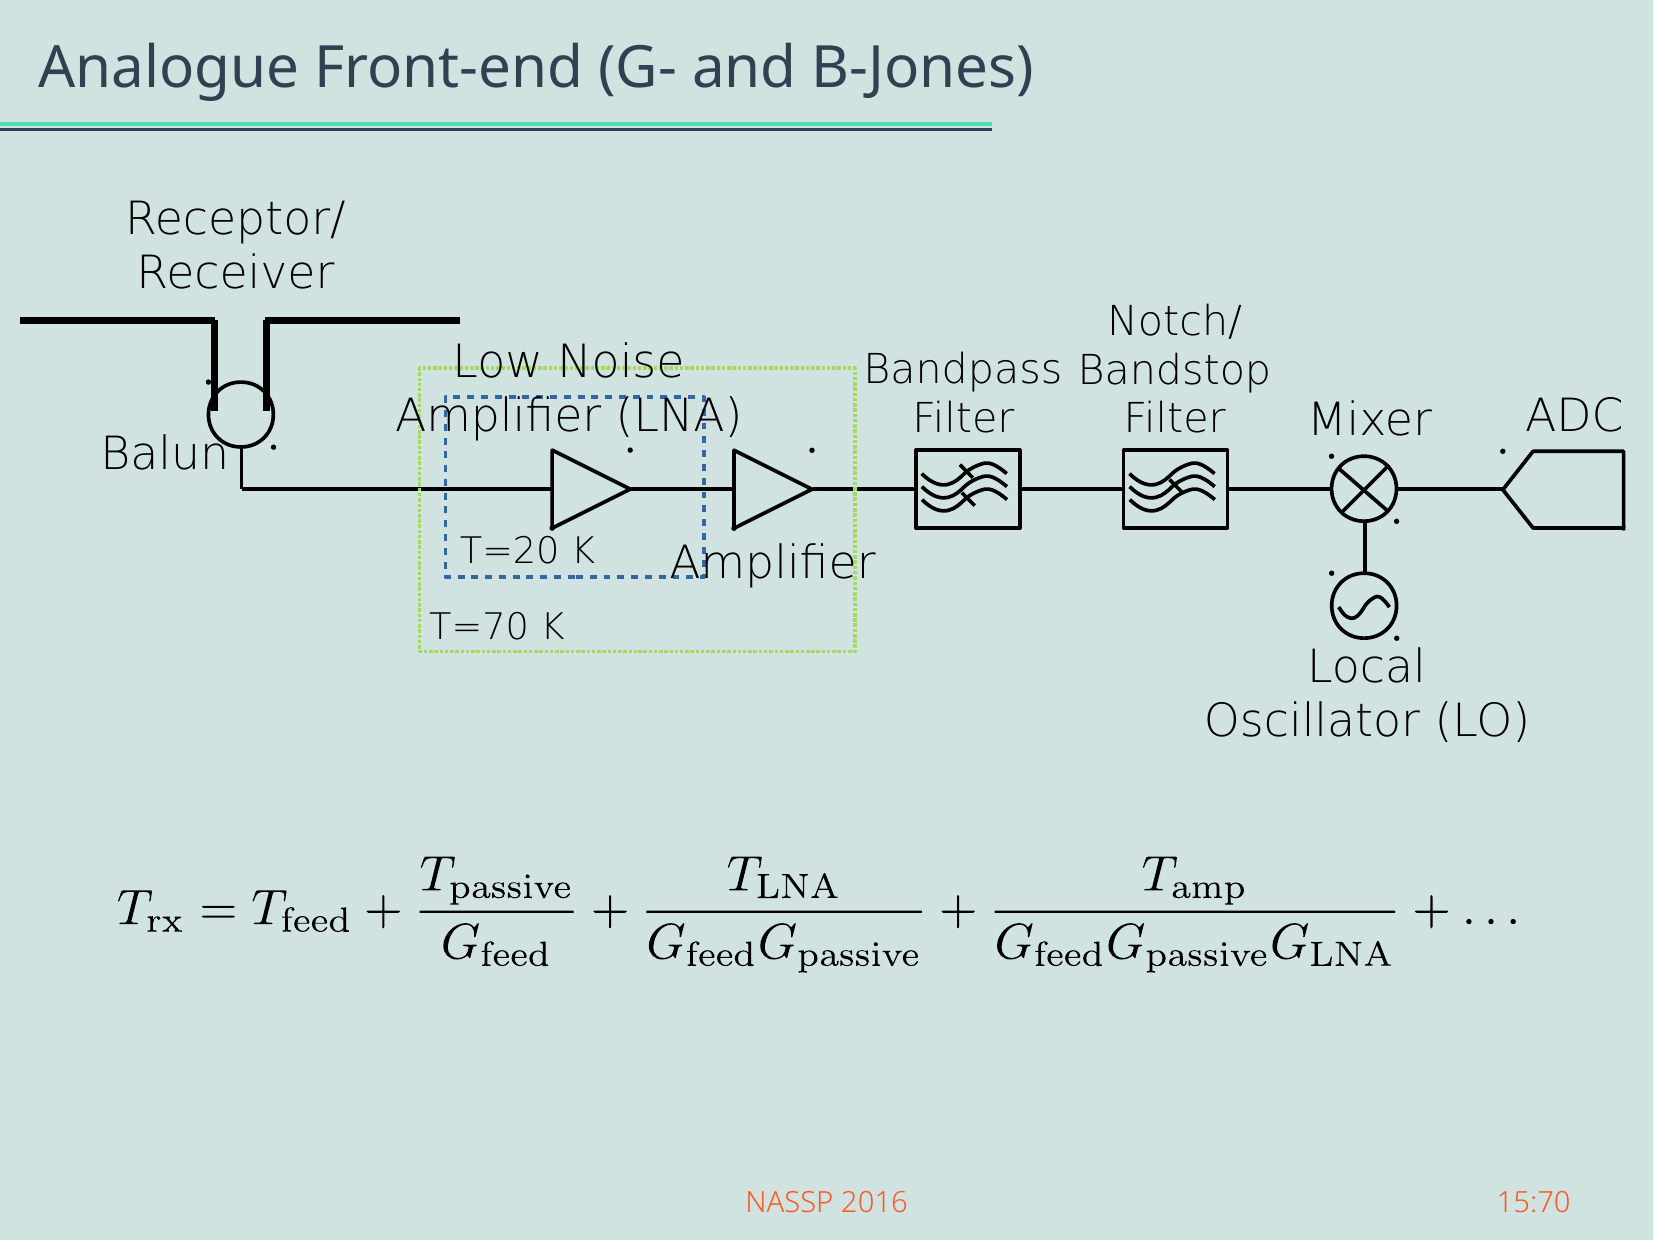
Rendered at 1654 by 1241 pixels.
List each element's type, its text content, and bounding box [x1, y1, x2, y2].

text_box [116, 856, 1521, 973]
text_box Analogue Front-end (G- and B-Jones) [23, 17, 1063, 103]
picture [19, 200, 1626, 743]
